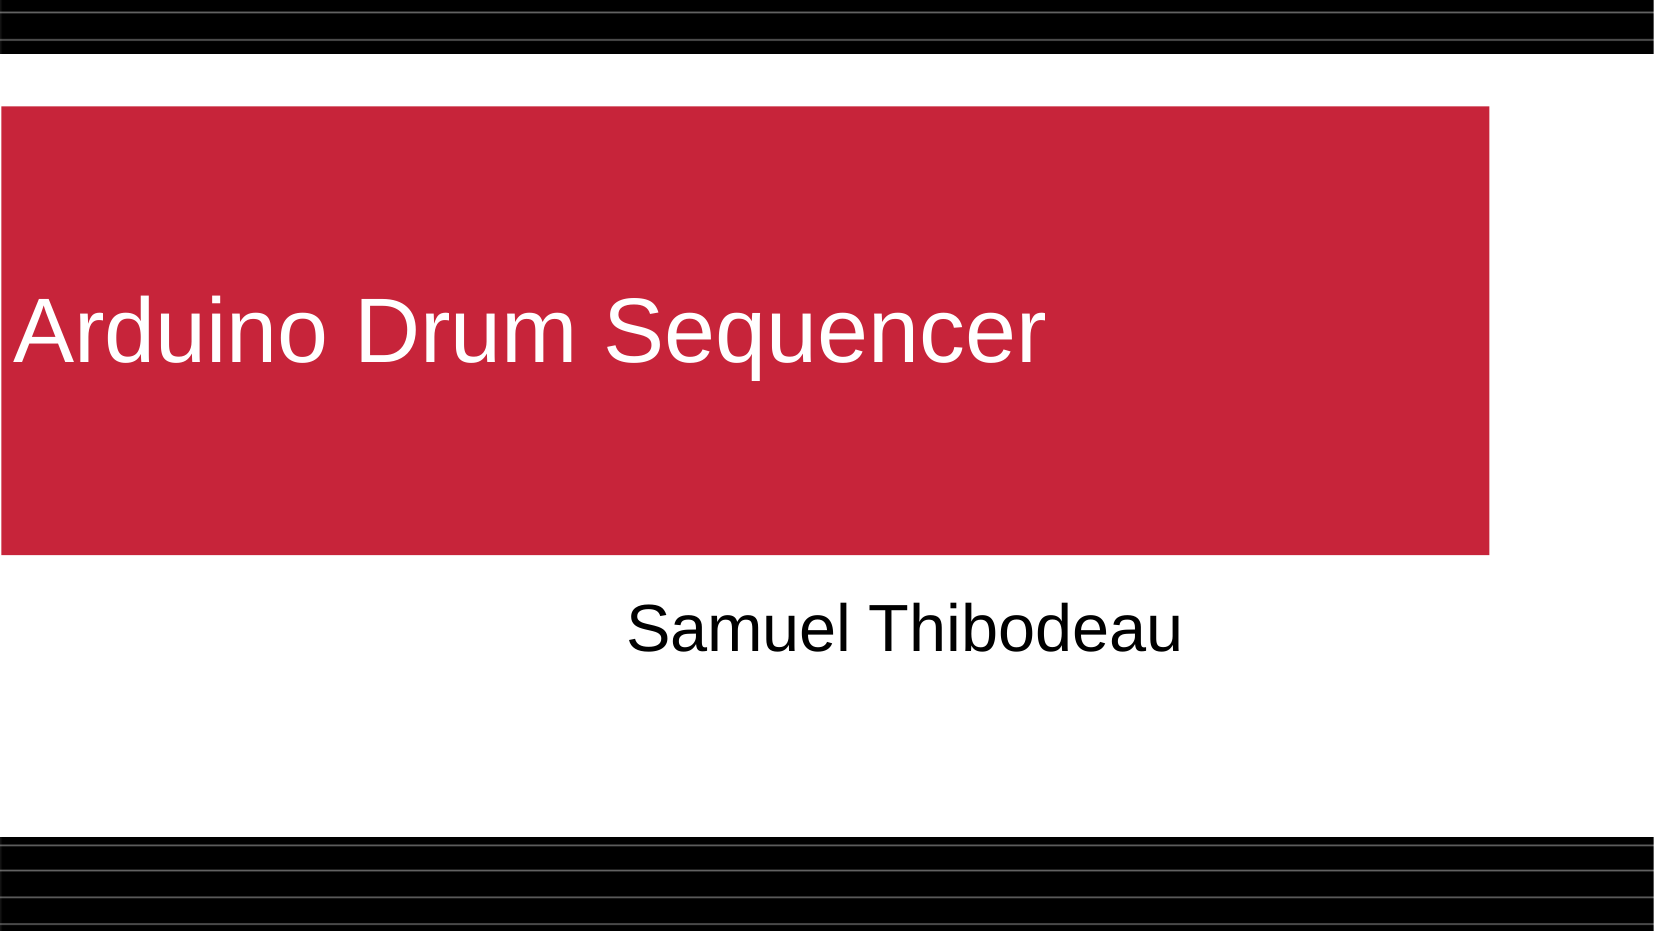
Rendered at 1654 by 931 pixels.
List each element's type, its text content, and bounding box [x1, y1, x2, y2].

title Arduino Drum Sequencer [1, 106, 1490, 556]
picture [0, 0, 1654, 54]
picture [0, 837, 1654, 931]
subtitle Samuel Thibodeau [625, 590, 1489, 804]
